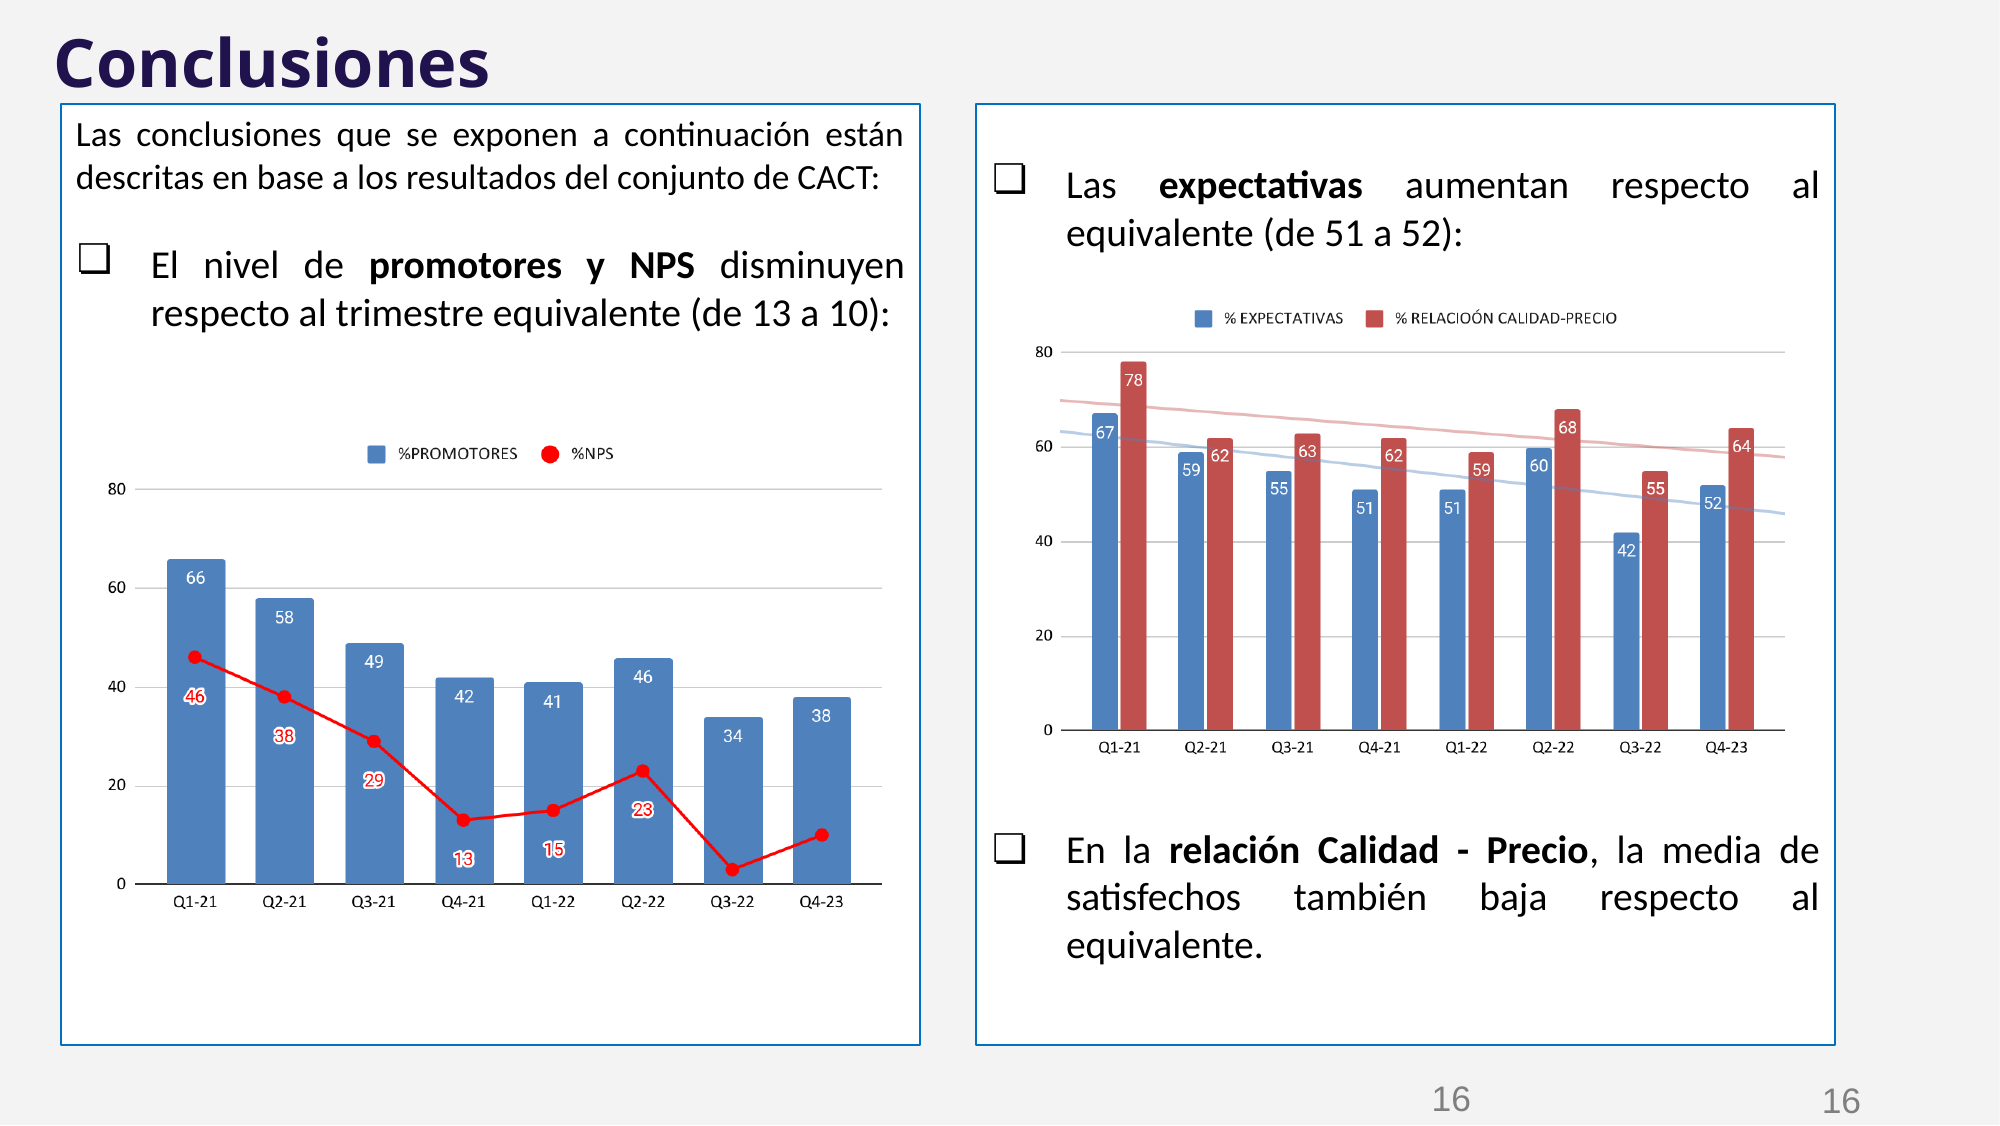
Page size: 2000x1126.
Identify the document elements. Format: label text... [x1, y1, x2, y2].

text_box Conclusiones [53, 0, 1946, 124]
text_box Las conclusiones que se exponen a continuación están descritas en base a los resultados del conjunto de CACT: El nivel de promotores y NPS disminuyen respecto al trimestre equivalente (de 13 a 10): [60, 103, 920, 1046]
text_box Las expectativas aumentan respecto al equivalente (de 51 a 52): En la relación Calidad - Precio, la media de satisfechos también baja respecto al equivalente. [976, 103, 1836, 1046]
picture [72, 419, 908, 937]
picture [1001, 285, 1810, 781]
text_box <number> [1413, 1067, 1881, 1126]
